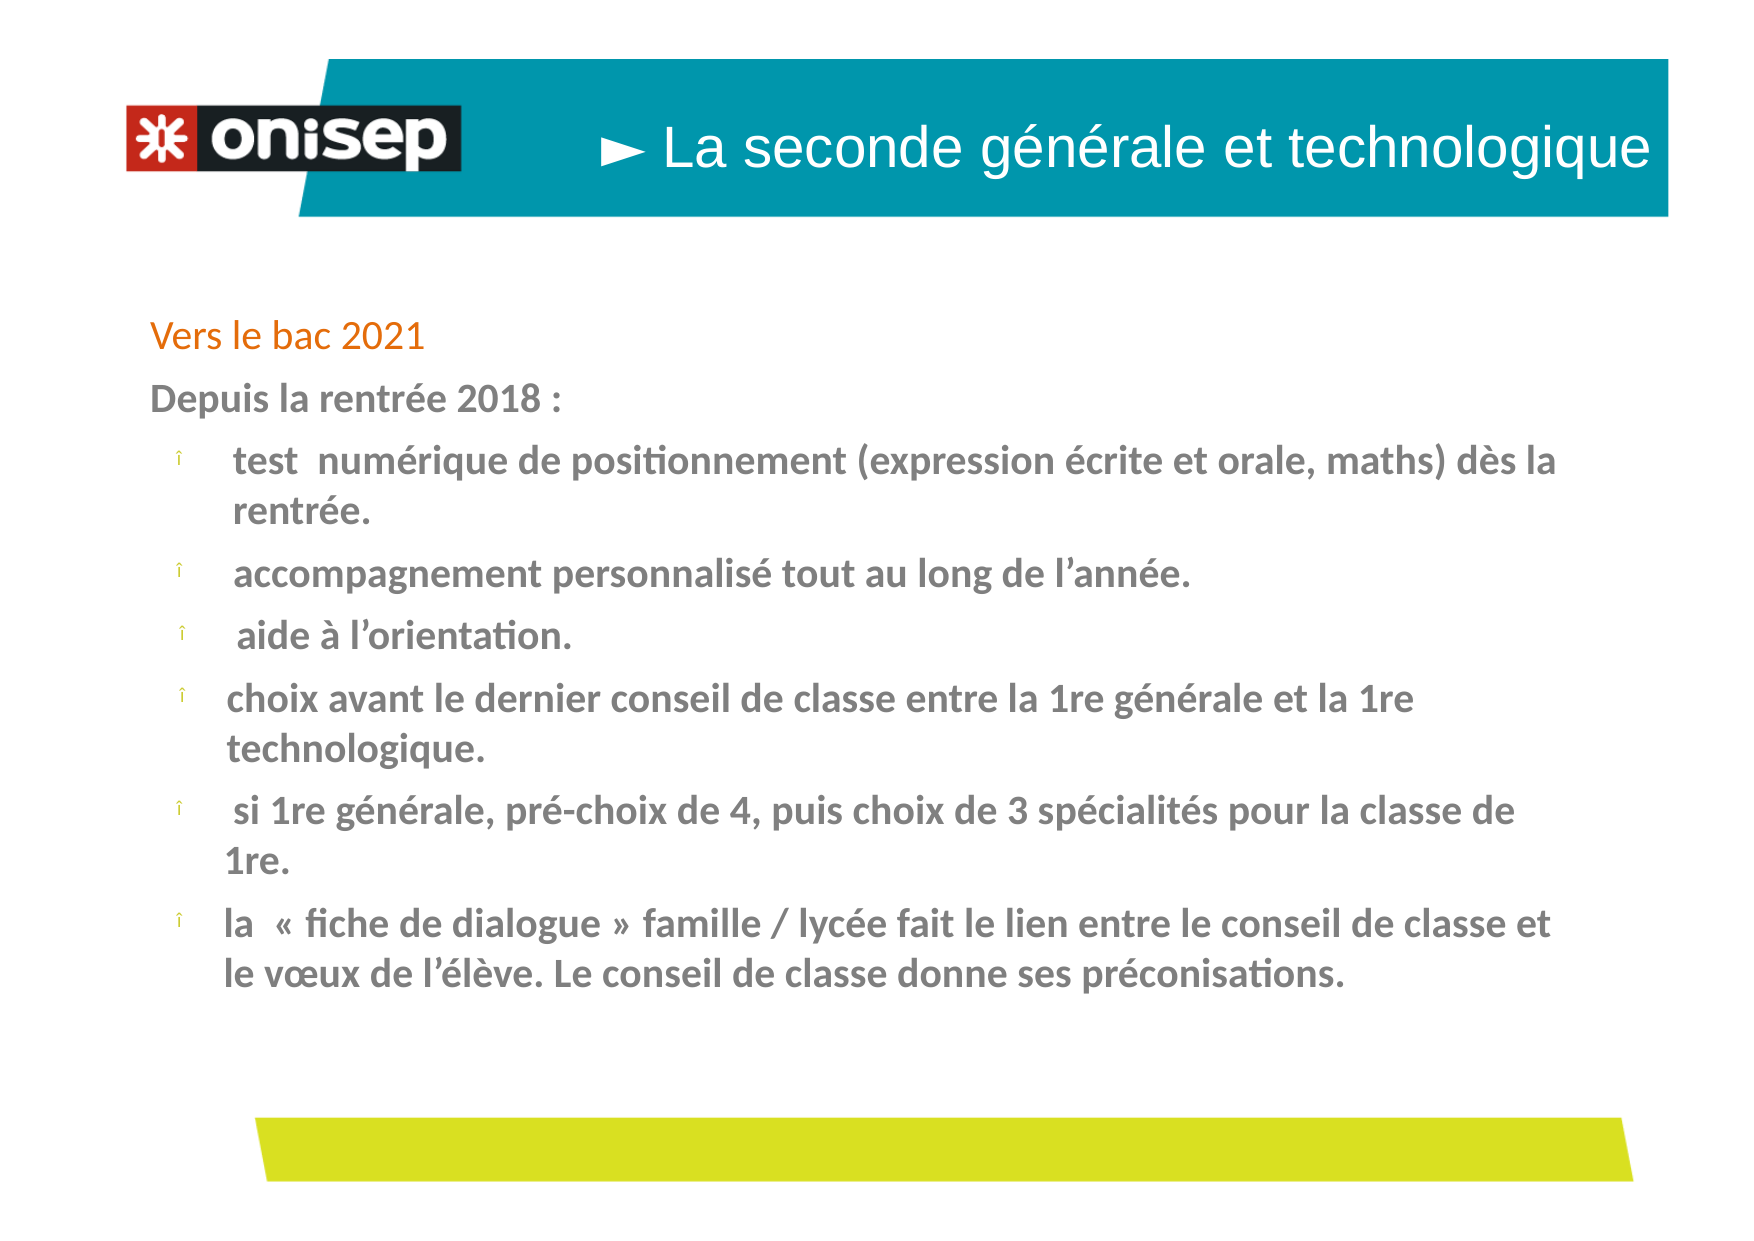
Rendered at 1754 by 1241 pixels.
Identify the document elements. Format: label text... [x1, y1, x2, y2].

text_box Vers le bac 2021 Depuis la rentrée 2018 : test numérique de positionnement (expression écrite et orale, maths) dès la rentrée. accompagnement personnalisé tout au long de l’année. aide à l’orientation. choix avant le dernier conseil de classe entre la 1re générale et la 1re technologique. si 1re générale, pré-choix de 4, puis choix de 3 spécialités pour la classe de 1re. la « fiche de dialogue » famille / lycée fait le lien entre le conseil de classe et le vœux de l’élève. Le conseil de classe donne ses préconisations. [135, 242, 1599, 1059]
picture [59, 59, 1669, 1182]
text_box ► La seconde générale et technologique [474, 101, 1669, 188]
